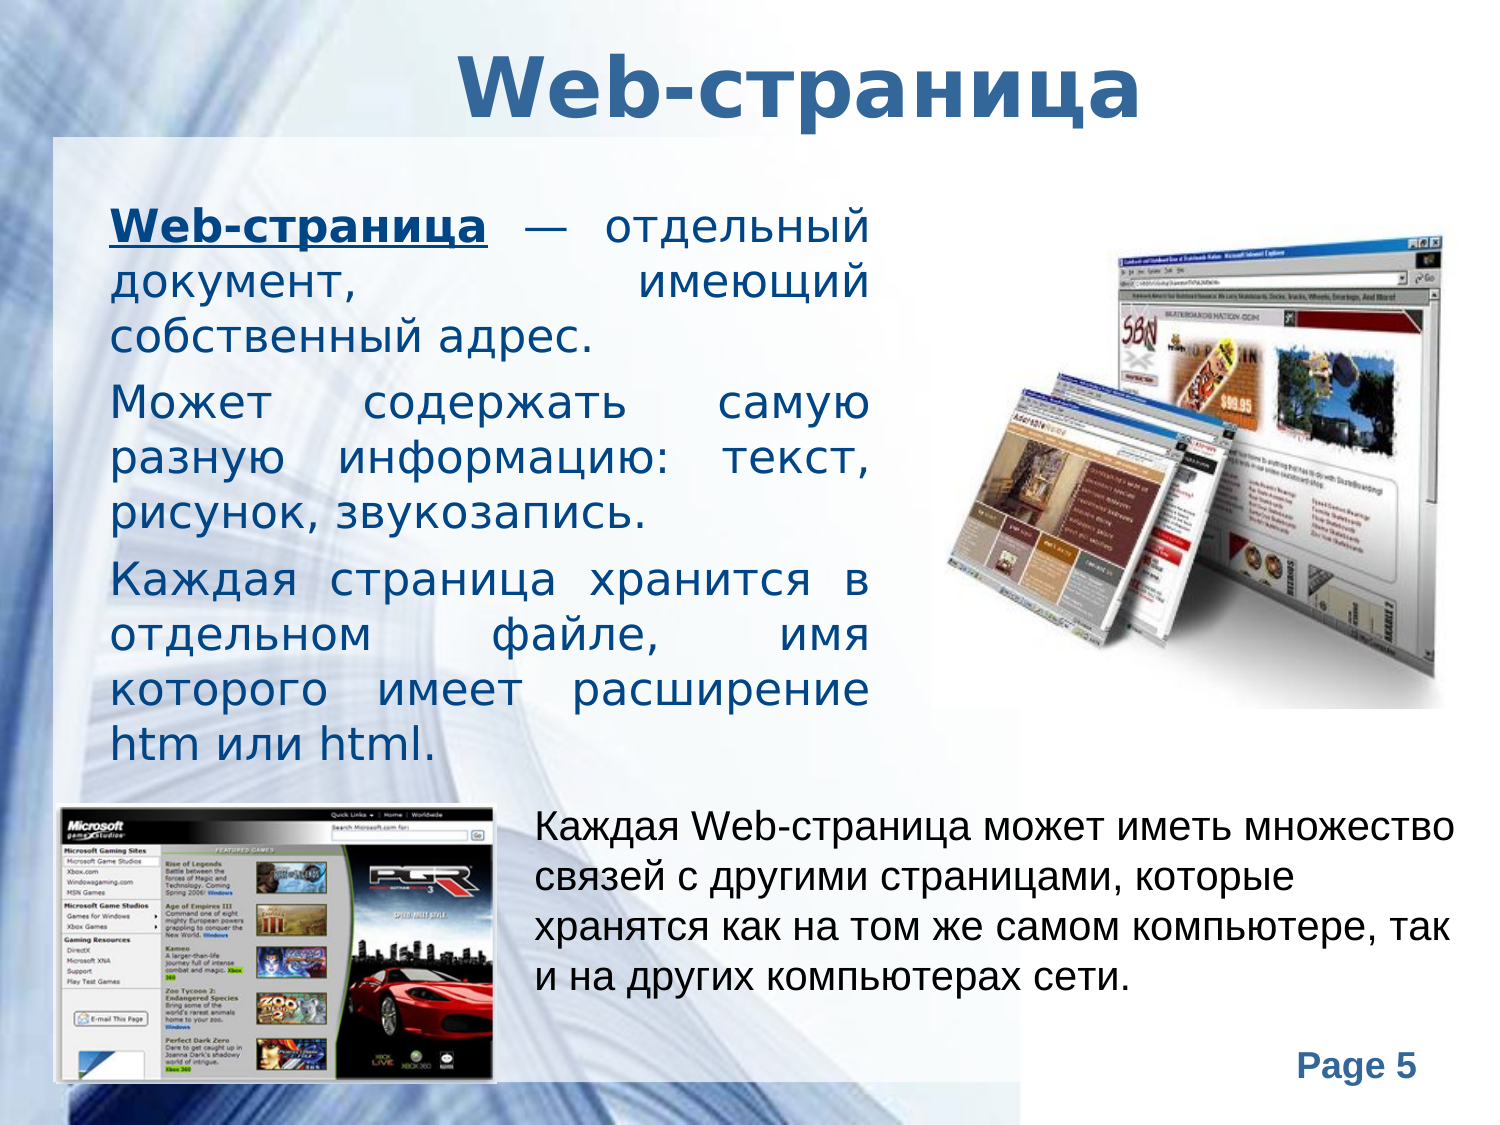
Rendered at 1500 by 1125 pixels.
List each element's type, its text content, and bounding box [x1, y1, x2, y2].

text_box Каждая Web-страница может иметь множество связей с другими страницами, которые хранятся как на том же самом компьютере, так и на других компьютерах сети. [519, 791, 1489, 1077]
text_box Web-страница — отдельный документ, имеющий собственный адрес. Мо­жет содержать самую разную ин­формацию: текст, рисунок, звуко­запись. Каждая страница хранится в отдельном файле, имя которого имеет расширение htm или html. [94, 188, 886, 875]
text_box Web-страница [440, 26, 1160, 142]
picture [0, 0, 1500, 1125]
